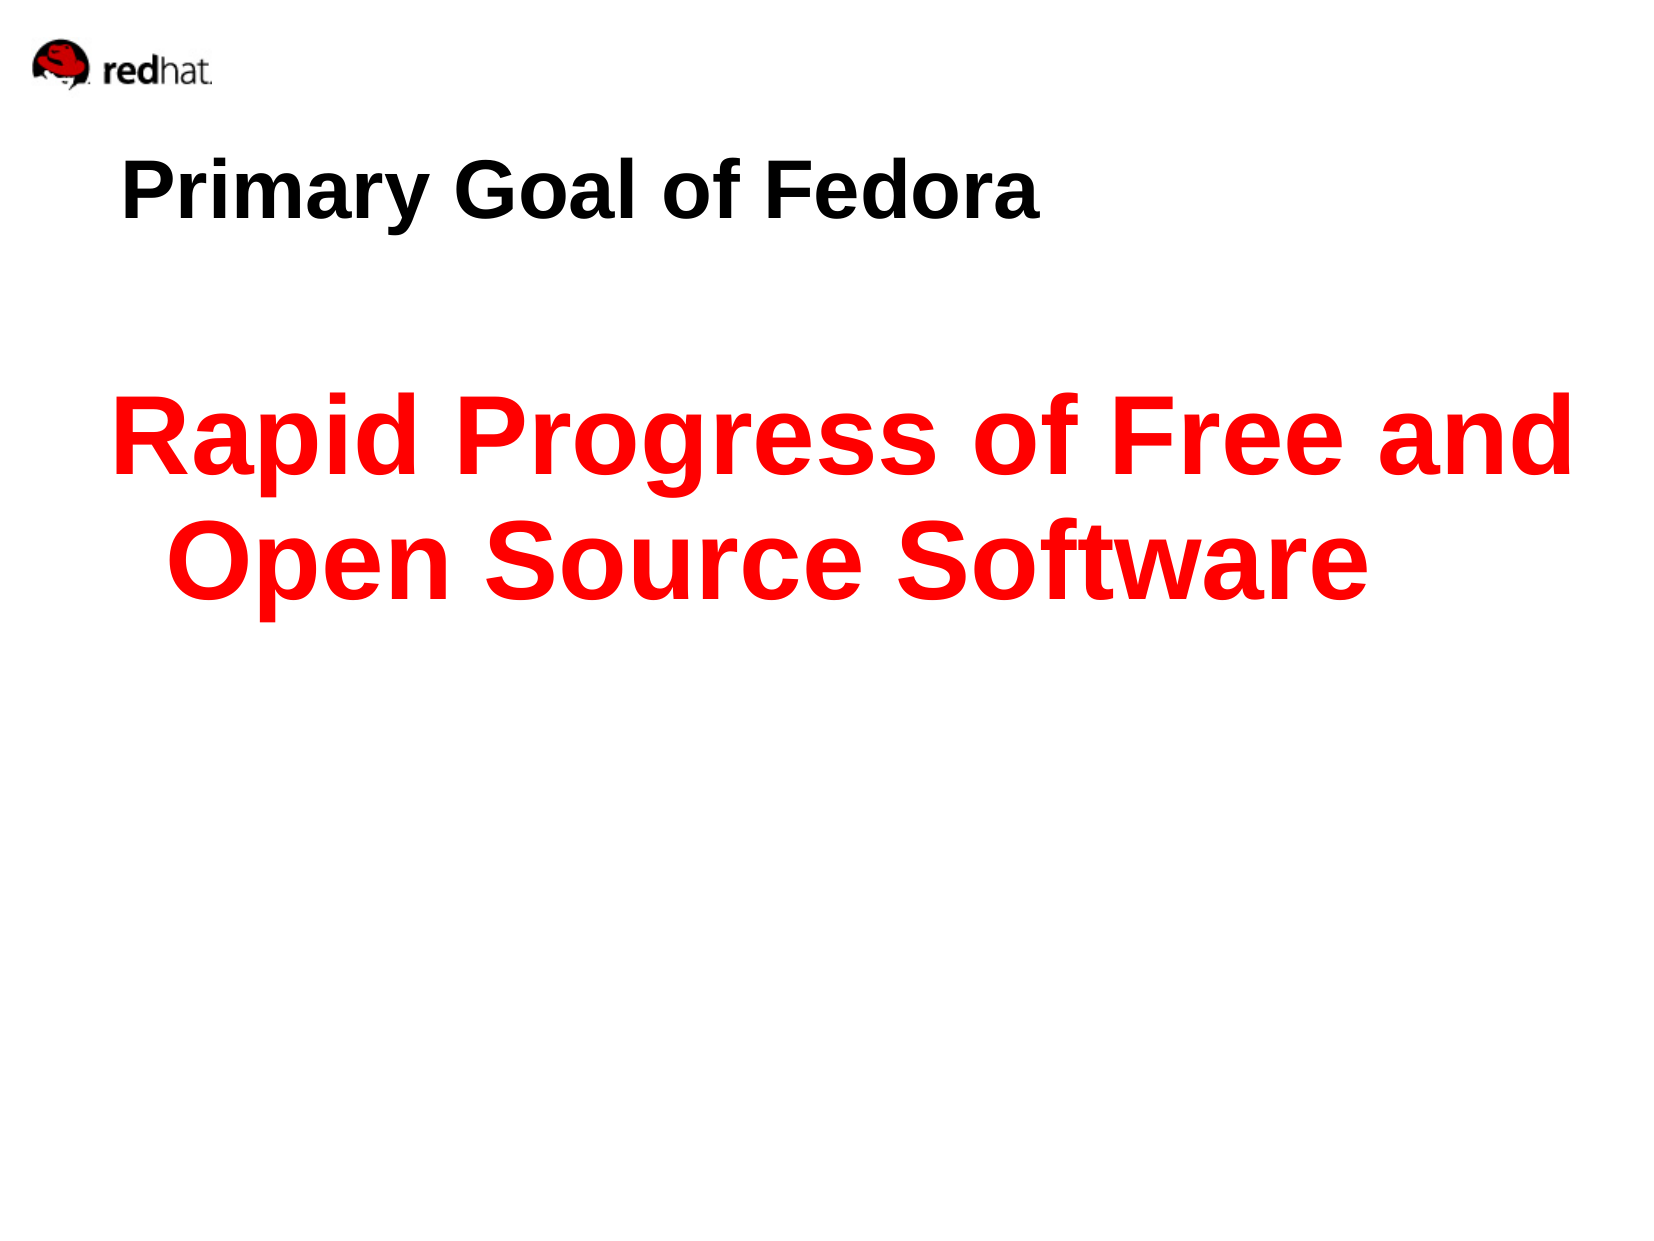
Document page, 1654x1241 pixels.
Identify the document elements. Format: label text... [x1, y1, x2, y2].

title Primary Goal of Fedora [120, 110, 1526, 363]
list Rapid Progress of Free and Open Source Software [109, 372, 1623, 1241]
picture [31, 37, 212, 98]
